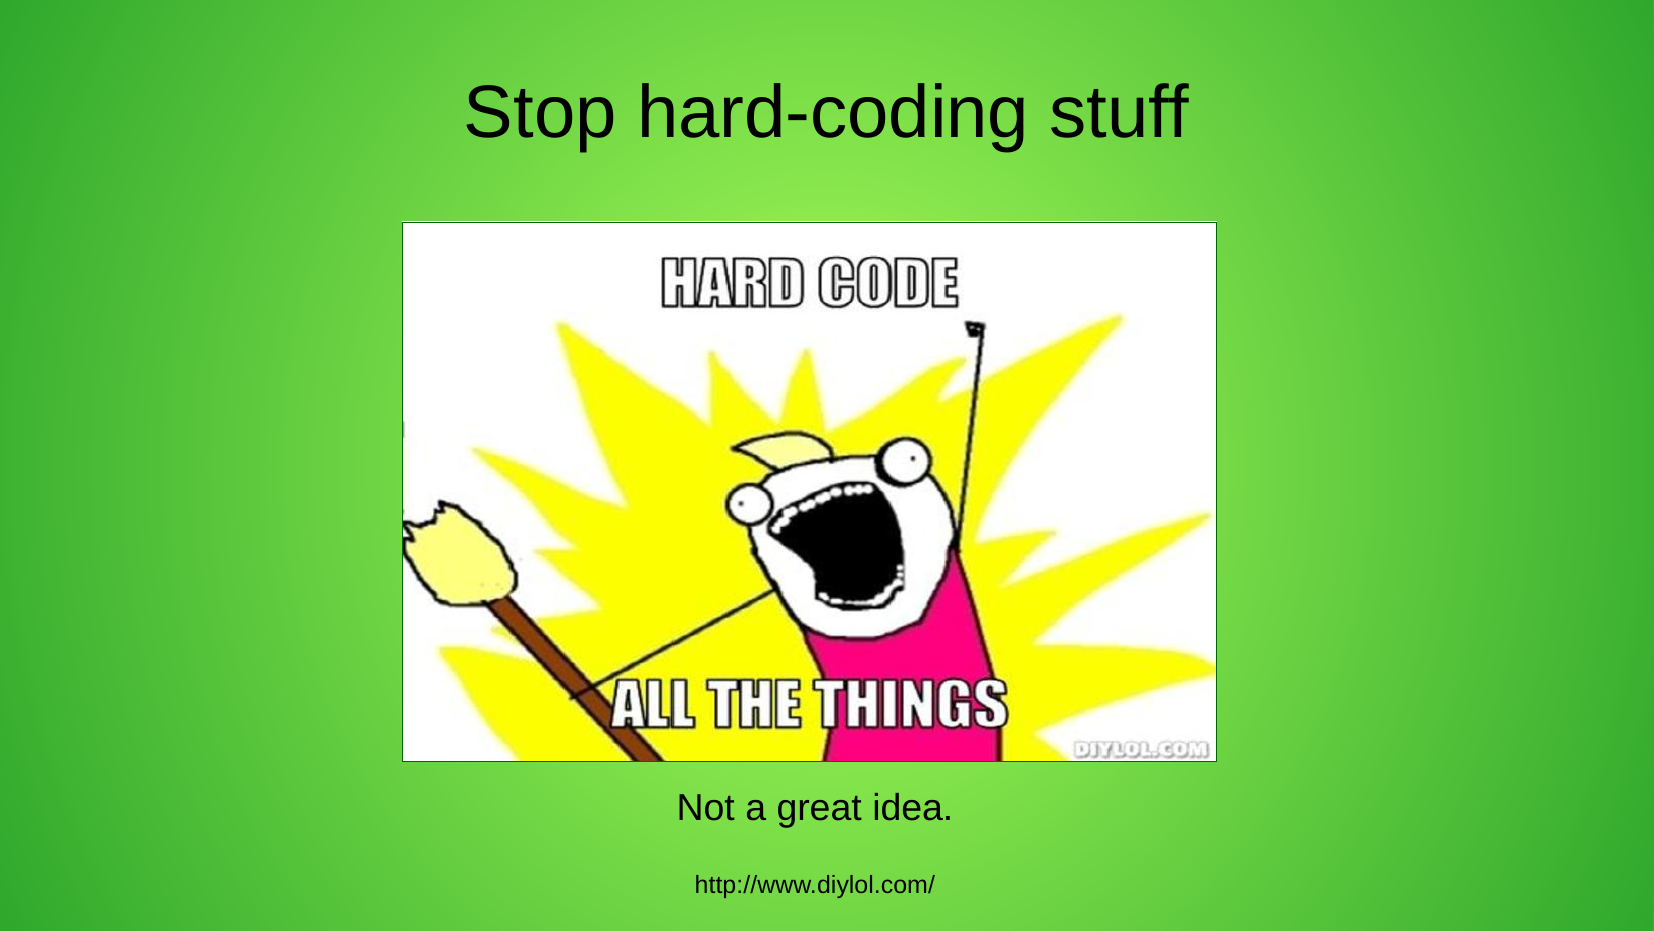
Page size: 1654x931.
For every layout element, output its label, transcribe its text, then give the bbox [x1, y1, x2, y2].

title Stop hard-coding stuff [82, 35, 1571, 189]
picture [402, 221, 1217, 762]
text_box Not a great idea. http://www.diylol.com/ [153, 779, 1477, 907]
